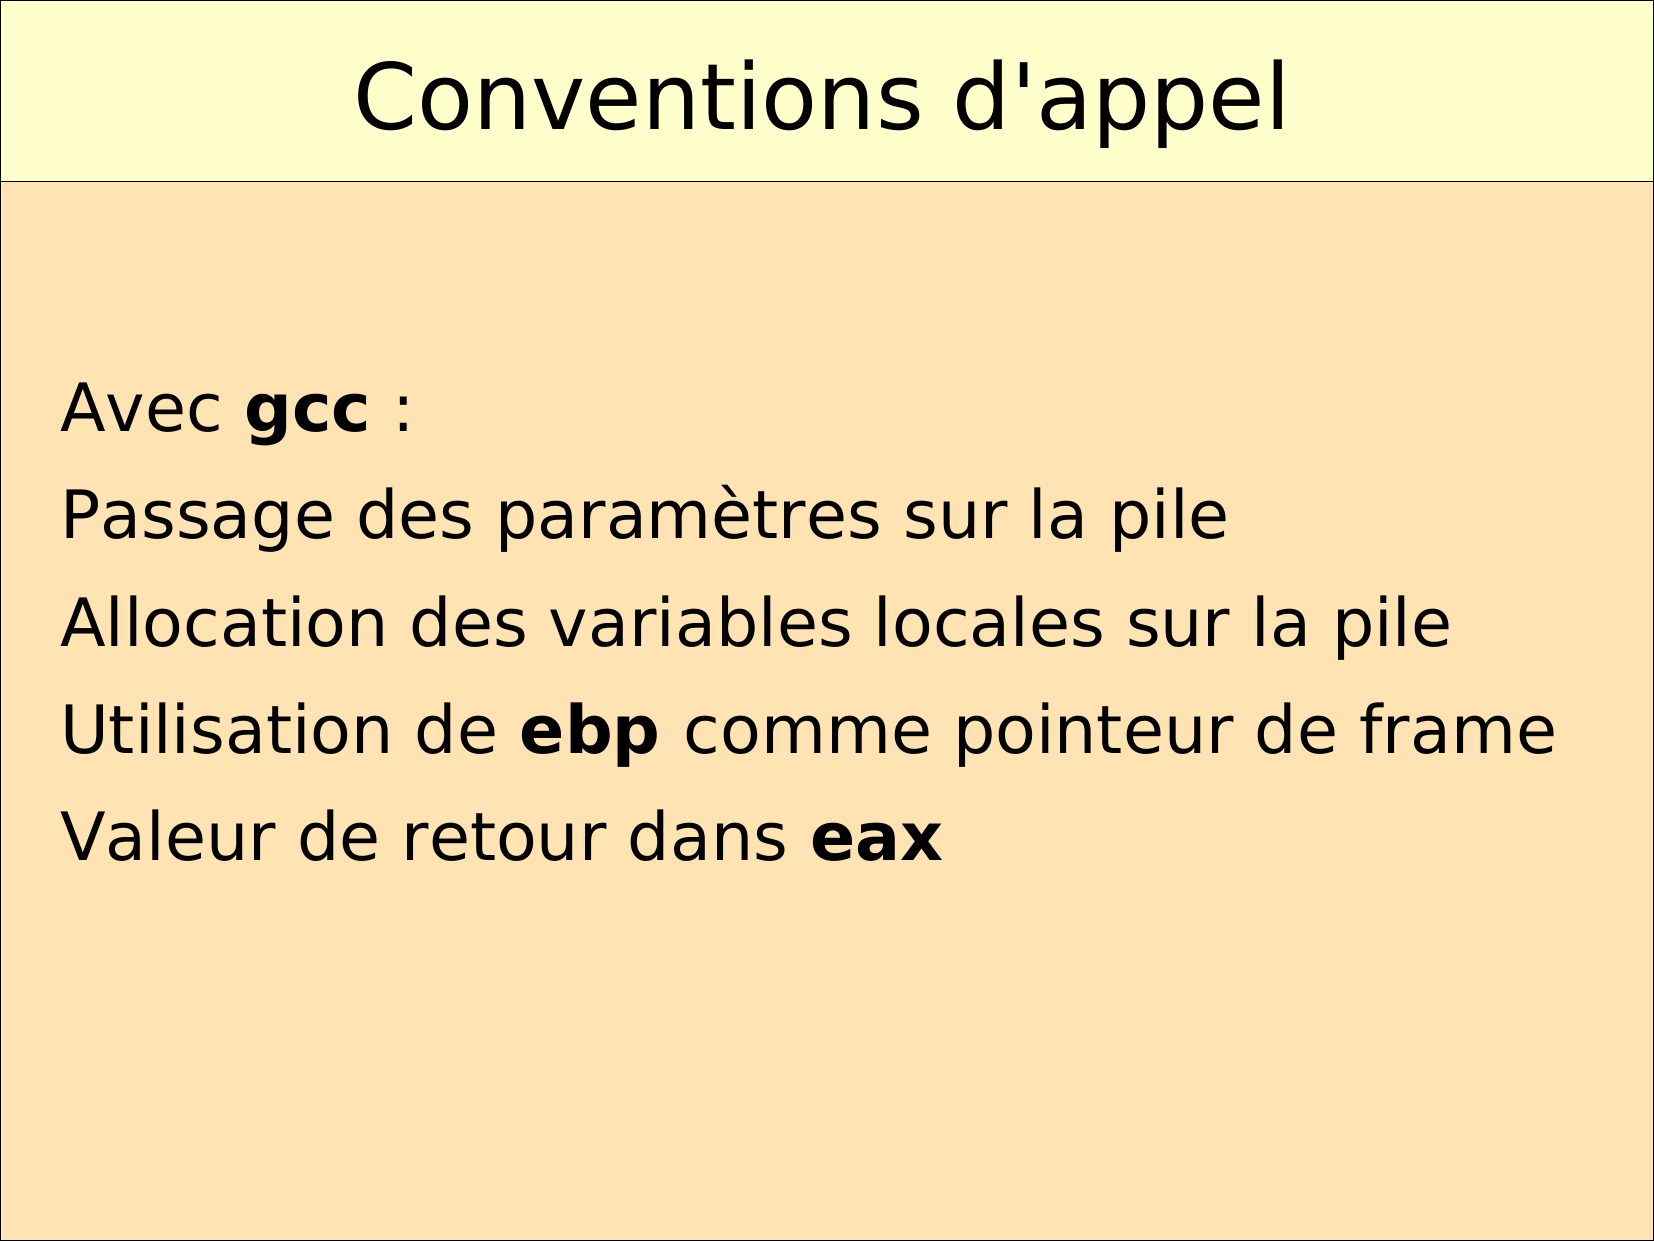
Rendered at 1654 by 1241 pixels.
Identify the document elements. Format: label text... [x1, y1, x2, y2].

list Avec gcc : Passage des paramètres sur la pile Allocation des variables locales sur la pile Utilisation de ebp comme pointeur de frame Valeur de retour dans eax [42, 369, 1581, 1014]
title Conventions d'appel [114, 38, 1531, 158]
